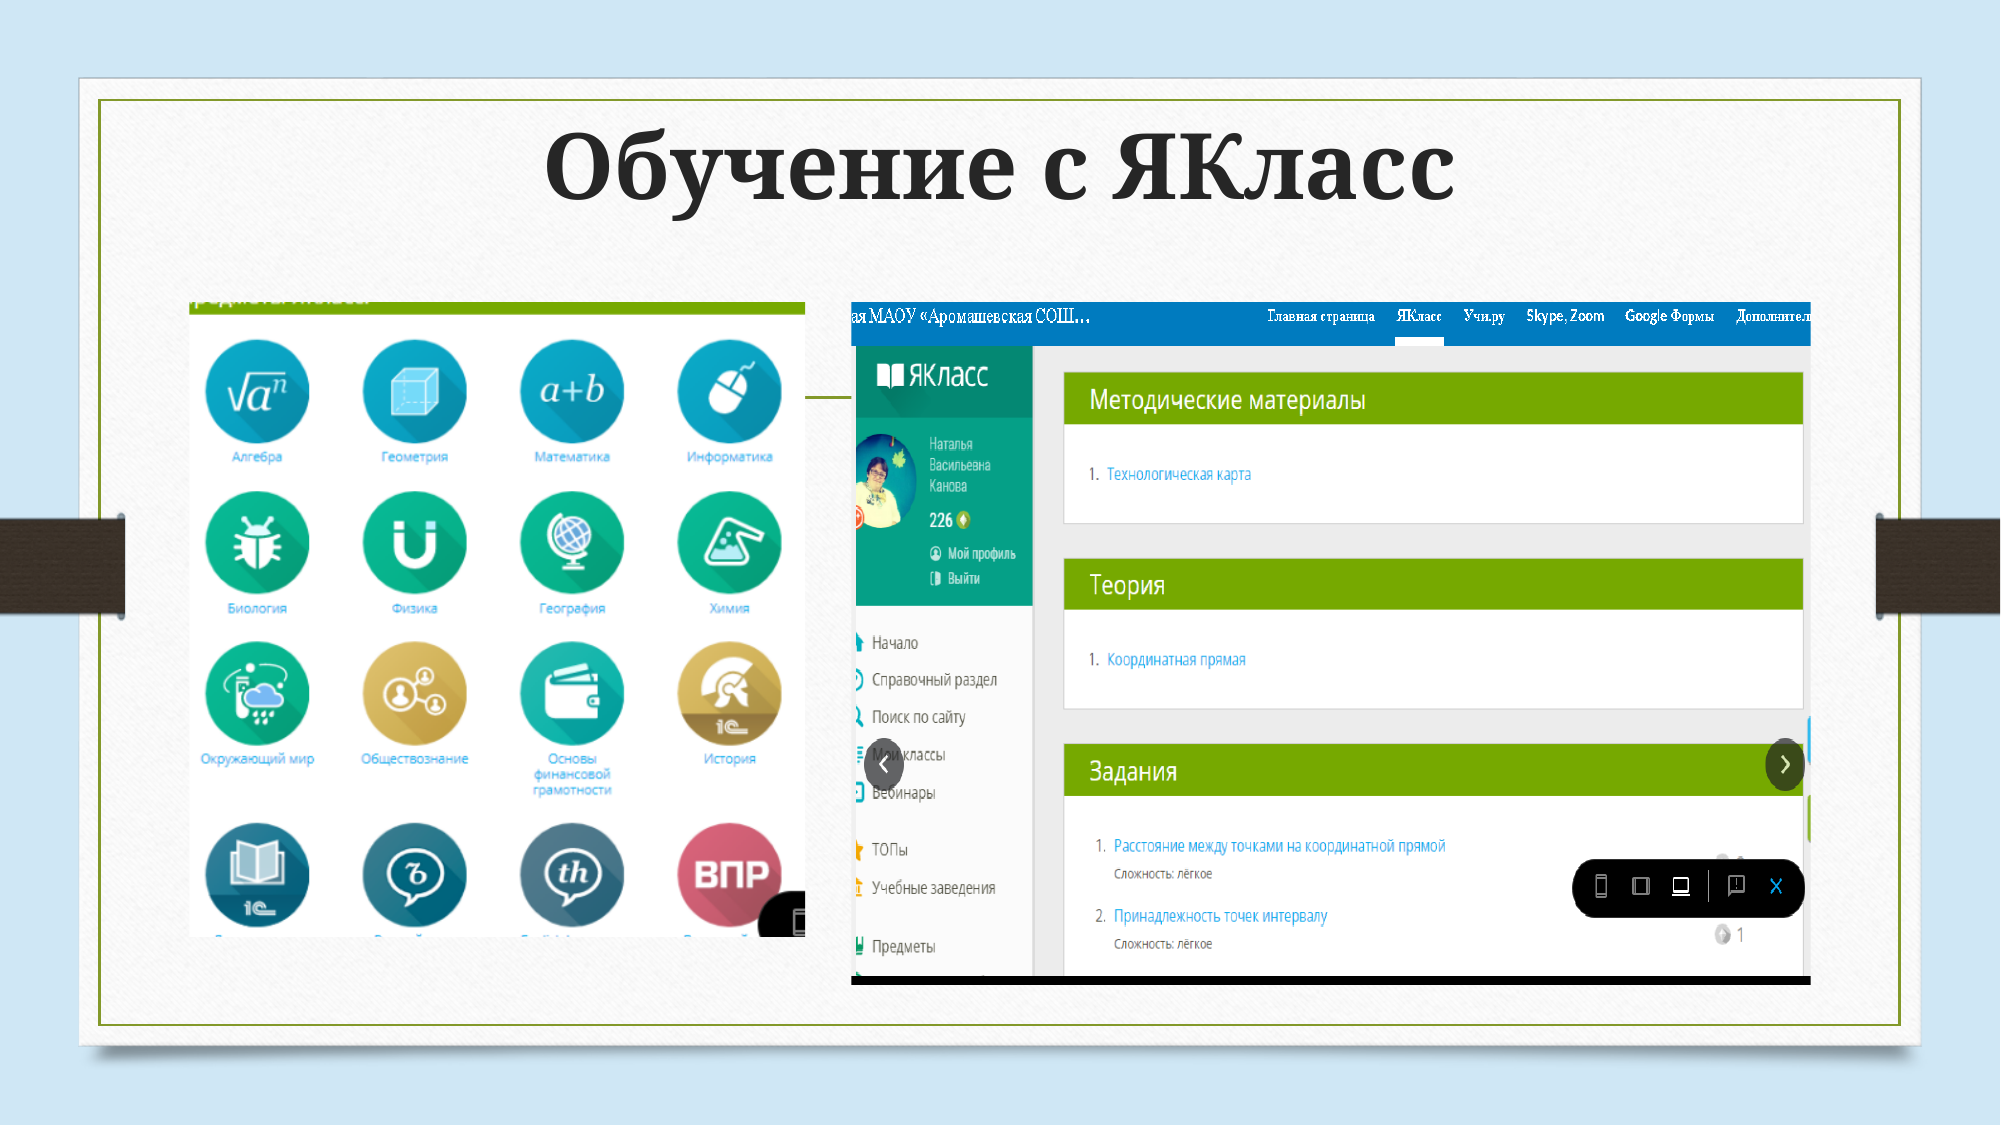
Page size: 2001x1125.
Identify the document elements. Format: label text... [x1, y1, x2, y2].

picture [0, 0, 2001, 1125]
title Обучение с ЯКласс [212, 100, 1788, 315]
